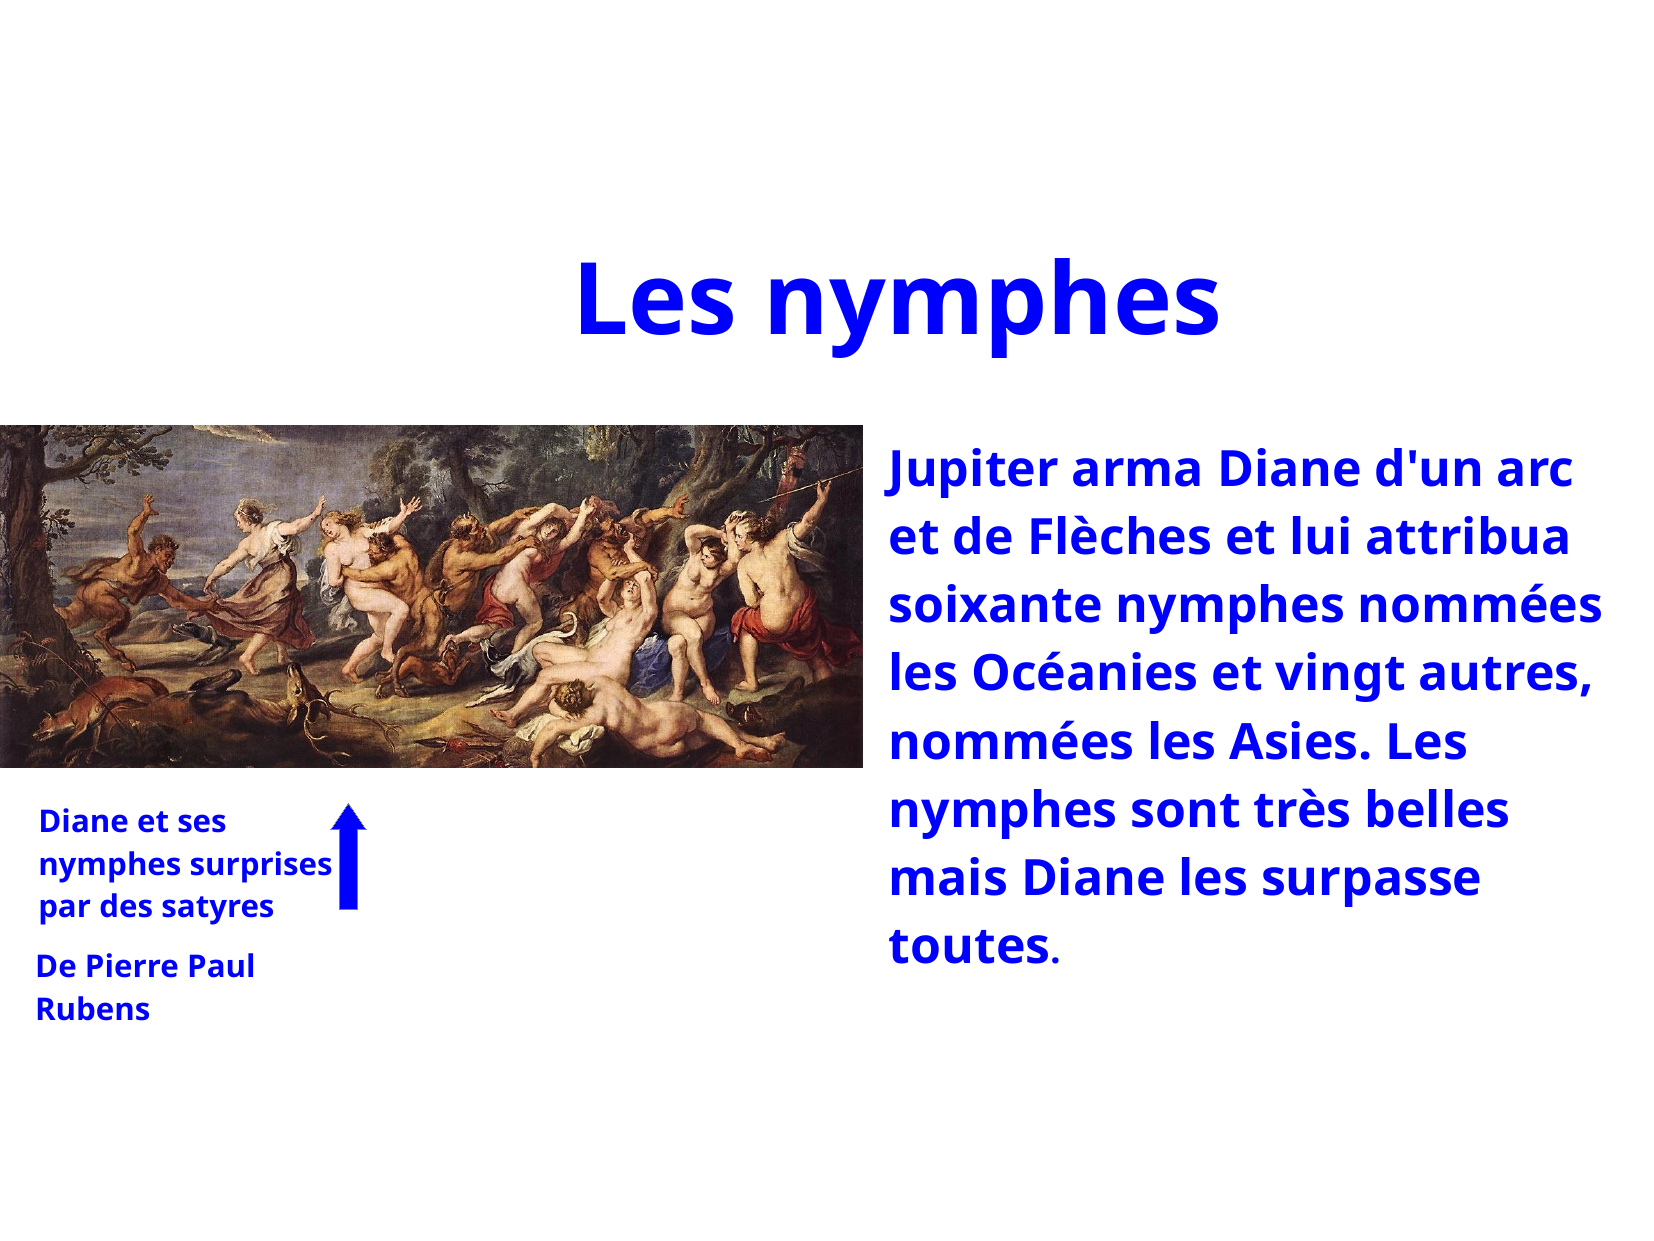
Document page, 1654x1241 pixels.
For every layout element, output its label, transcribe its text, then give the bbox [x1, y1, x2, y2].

text_box De Pierre Paul Rubens [20, 936, 304, 1039]
text_box [330, 803, 367, 910]
text_box Les nymphes [11, 84, 1654, 378]
text_box Jupiter arma Diane d'un arc et de Flèches et lui attribua soixante nymphes nommées les Océanies et vingt autres, nommées les Asies. Les nymphes sont très belles mais Diane les surpasse toutes. [874, 425, 1642, 939]
text_box Diane et ses nymphes surprises par des satyres [23, 791, 378, 937]
picture [0, 425, 863, 768]
